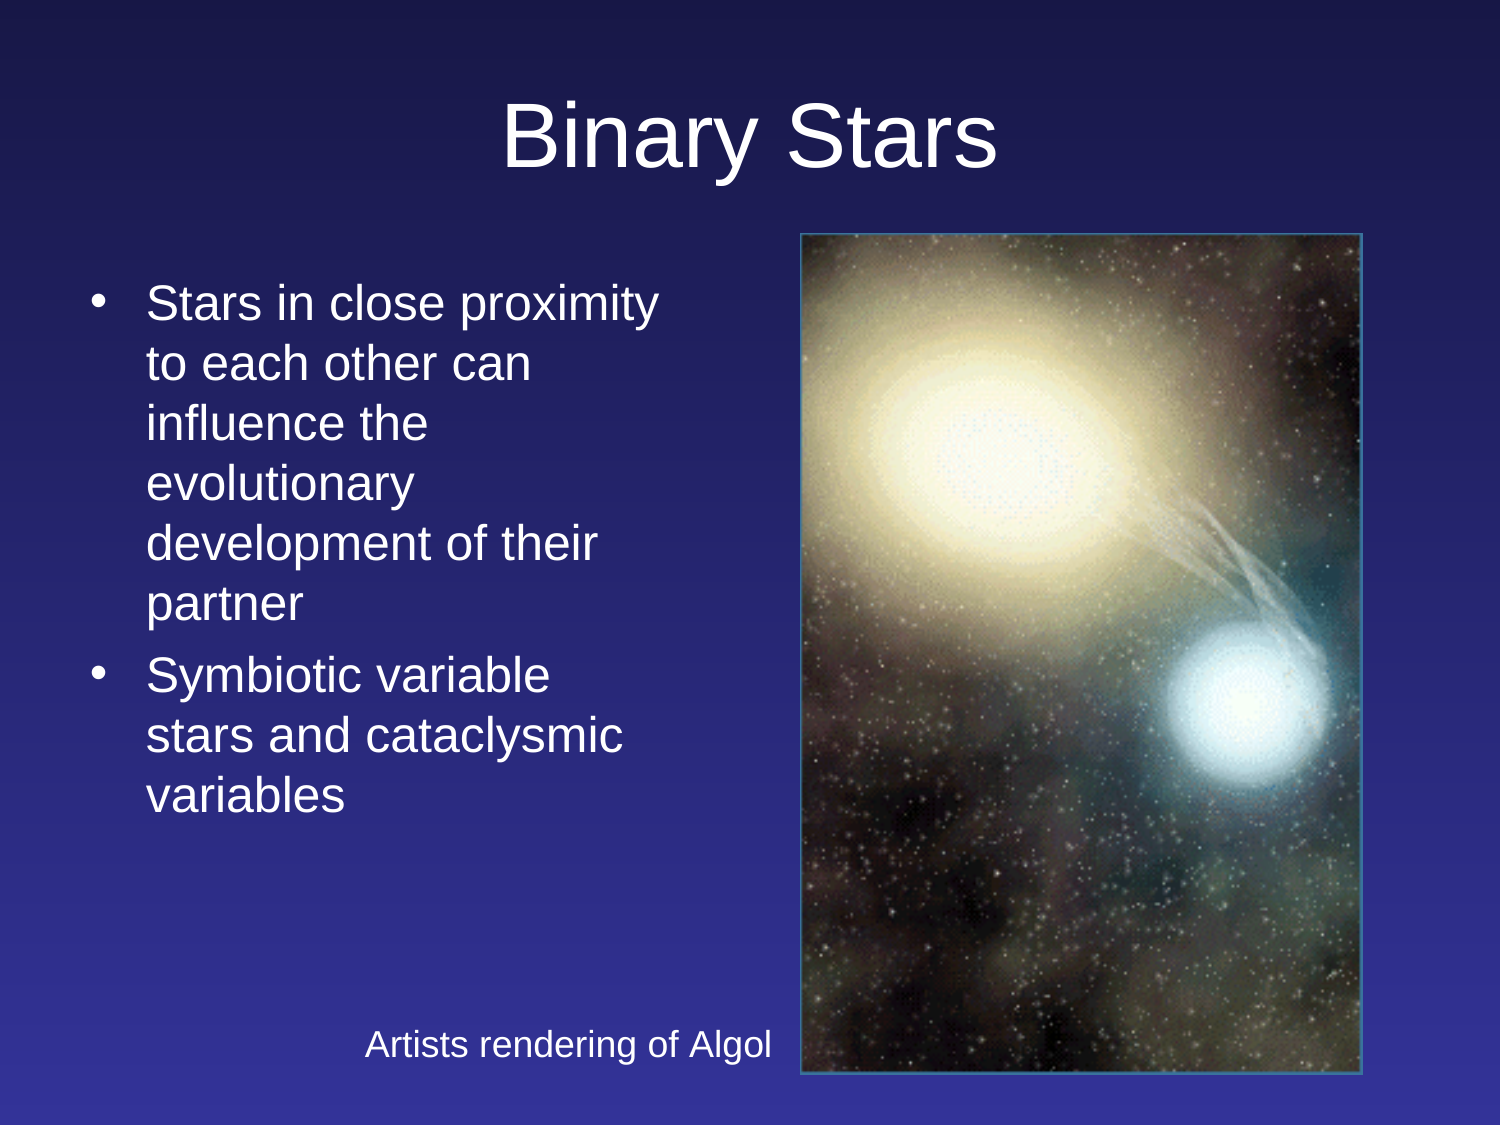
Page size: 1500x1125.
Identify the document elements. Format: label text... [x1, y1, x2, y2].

text_box Stars in close proximity to each other can influence the evolutionary development of their partner Symbiotic variable stars and cataclysmic variables [75, 262, 688, 1005]
title Binary Stars [112, 37, 1388, 225]
text_box Artists rendering of Algol [350, 1012, 938, 1073]
picture [800, 233, 1363, 1075]
